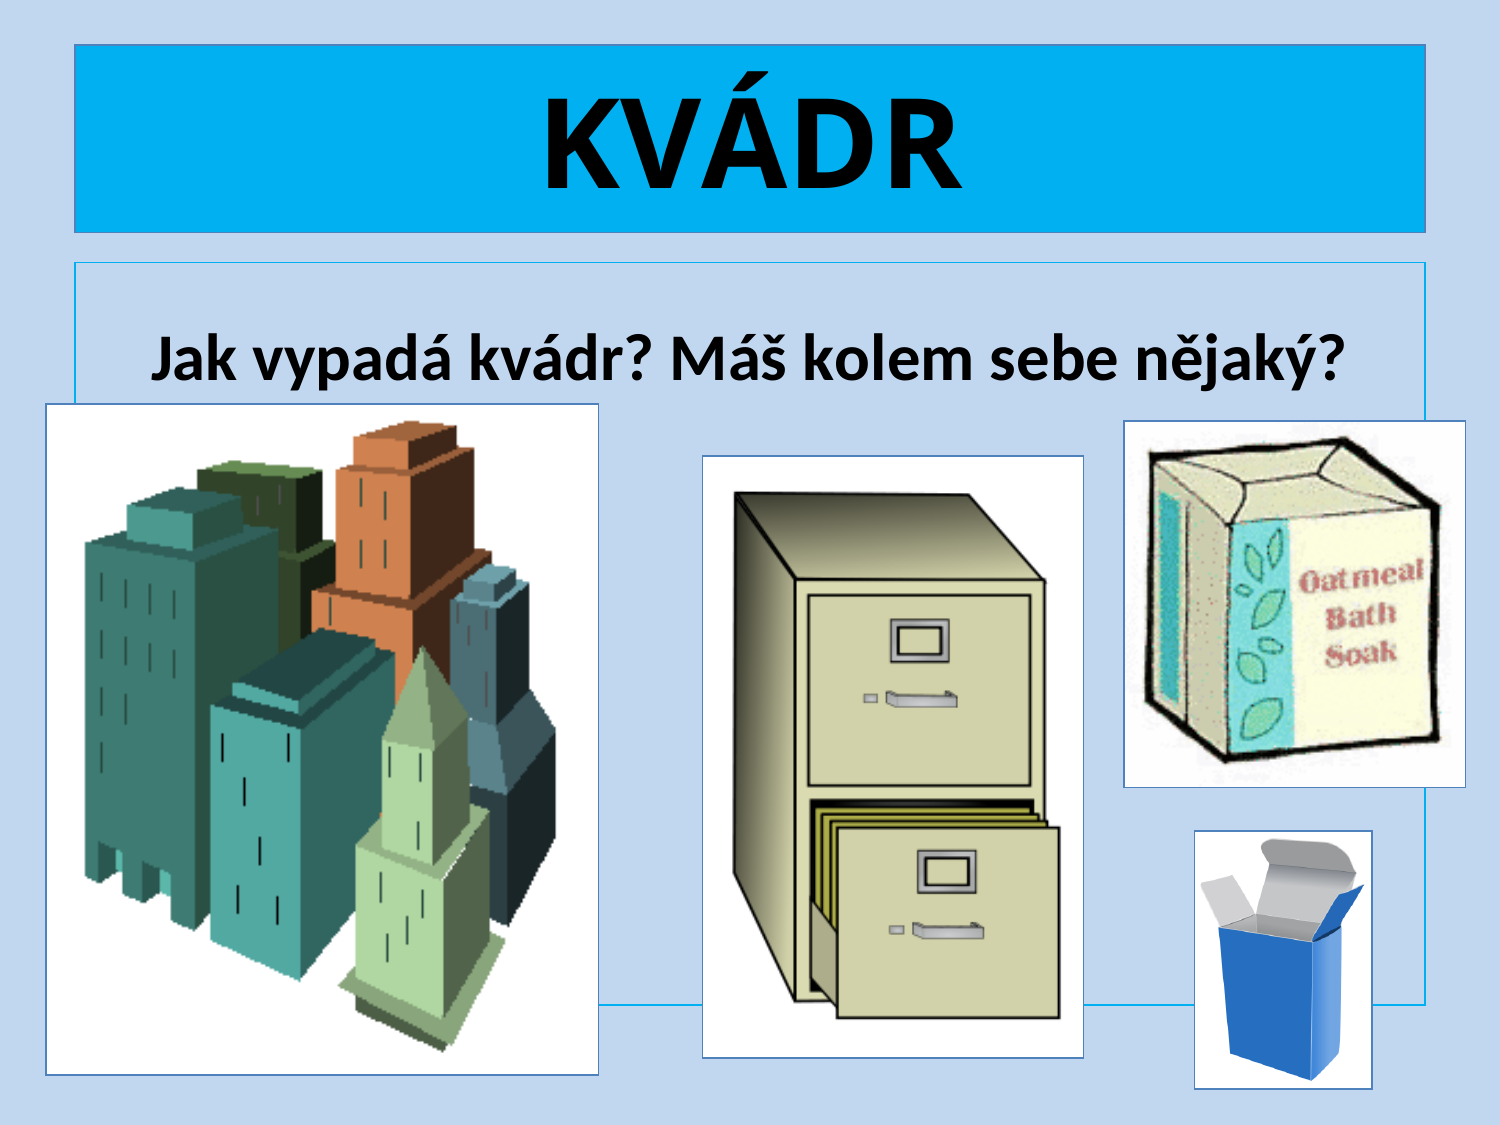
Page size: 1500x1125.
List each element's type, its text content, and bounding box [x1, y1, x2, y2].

list Jak vypadá kvádr? Máš kolem sebe nějaký? [75, 262, 1426, 1006]
picture [46, 404, 598, 1075]
title KVÁDR [75, 45, 1426, 233]
picture [1125, 421, 1465, 787]
picture [703, 457, 1083, 1058]
picture [1195, 832, 1372, 1089]
